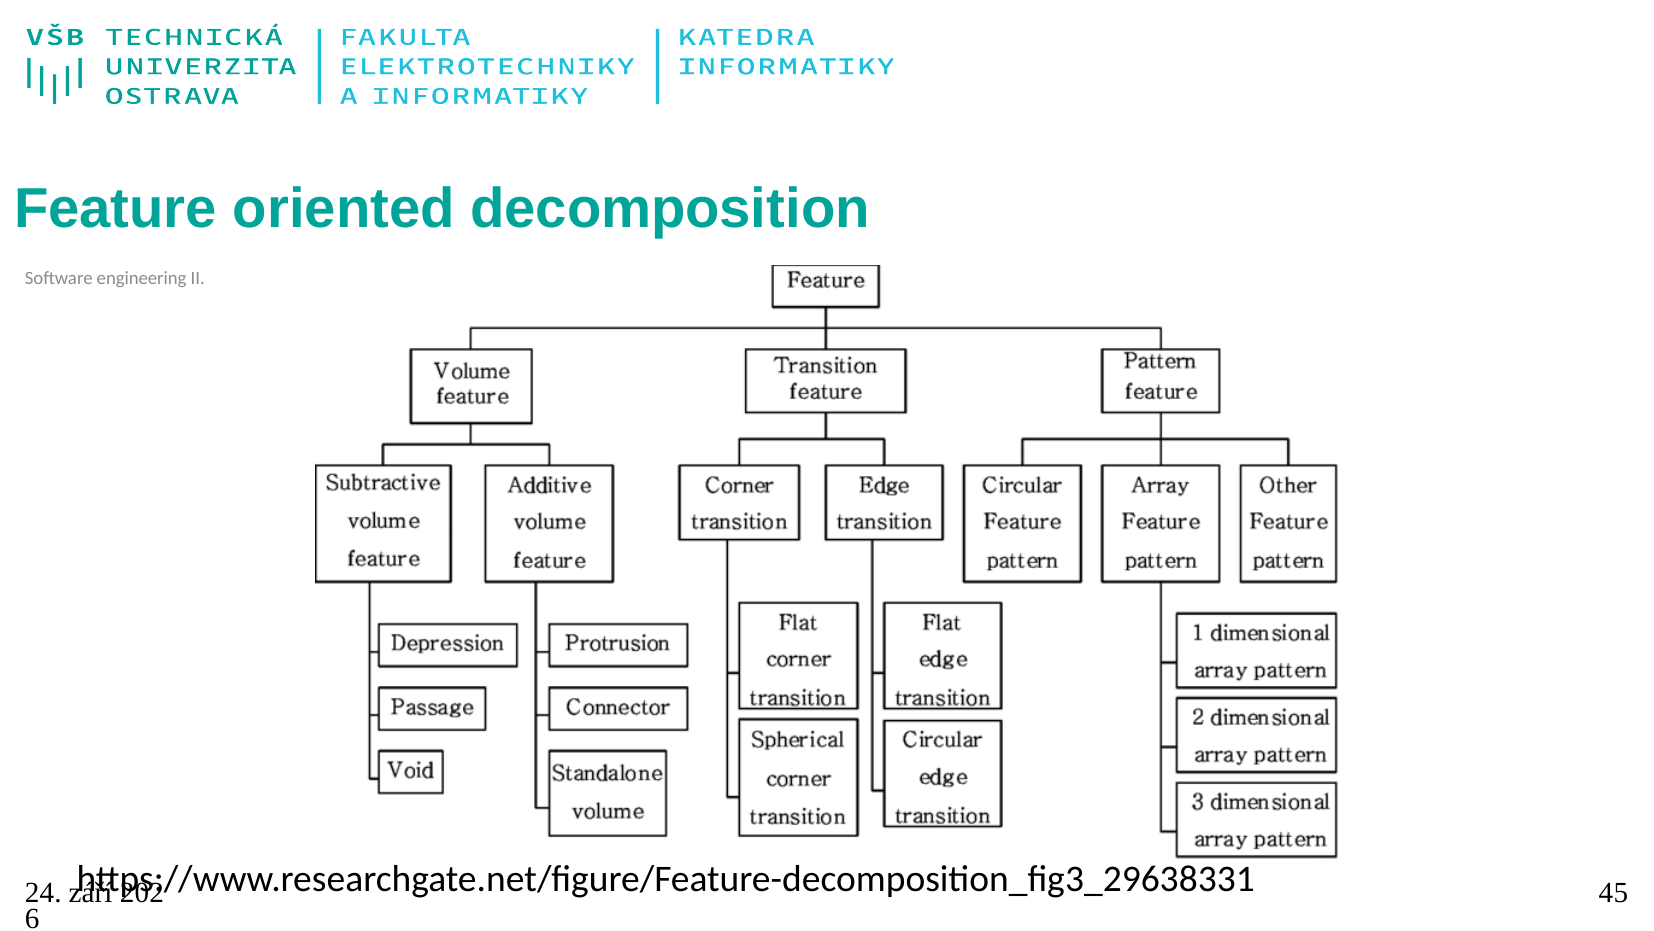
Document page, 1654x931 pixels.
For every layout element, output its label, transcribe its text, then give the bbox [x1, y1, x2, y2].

title Feature oriented decomposition [14, 124, 1619, 240]
picture [26, 23, 894, 104]
picture [808, 265, 1339, 846]
list Software engineering II. [24, 265, 808, 860]
text_box https://www.researchgate.net/figure/Feature-decomposition_fig3_29638331 [61, 846, 1462, 906]
